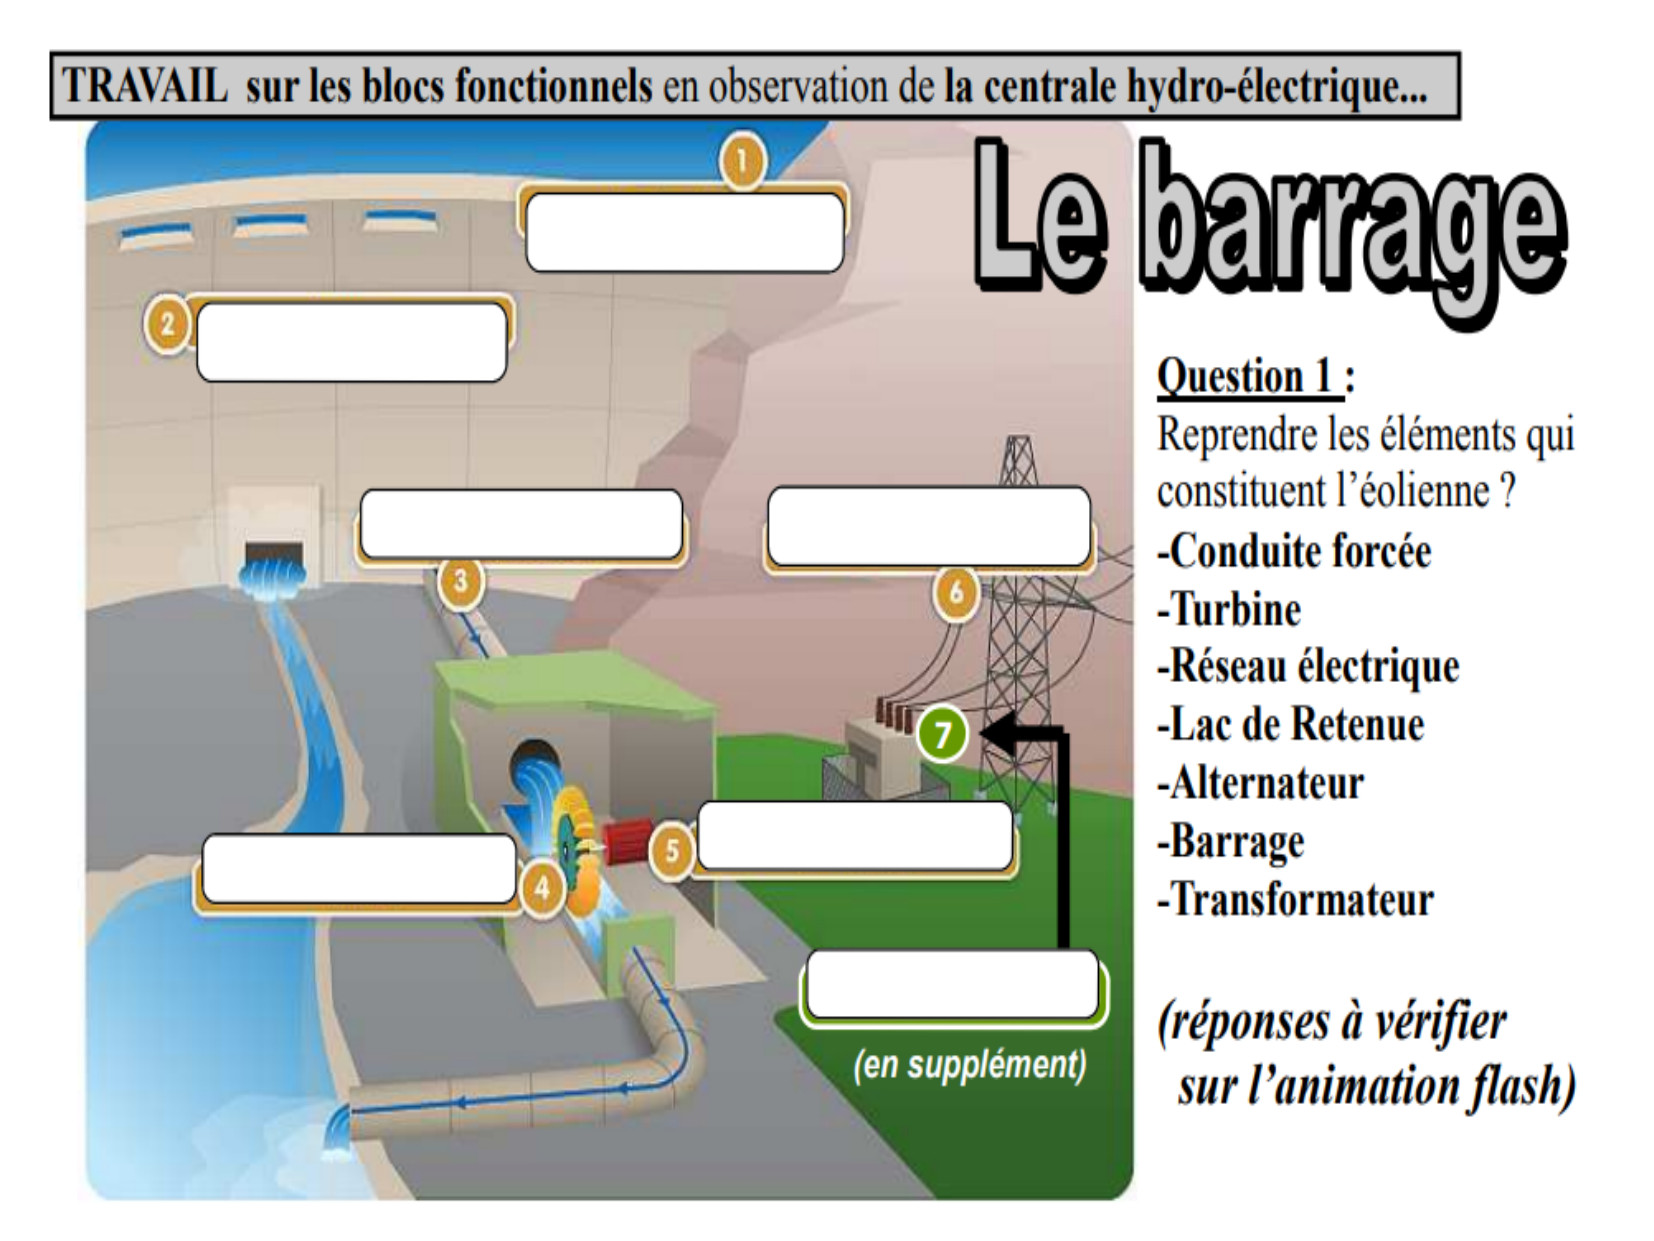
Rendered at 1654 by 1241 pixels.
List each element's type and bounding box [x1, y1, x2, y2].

picture [35, 35, 1603, 1212]
